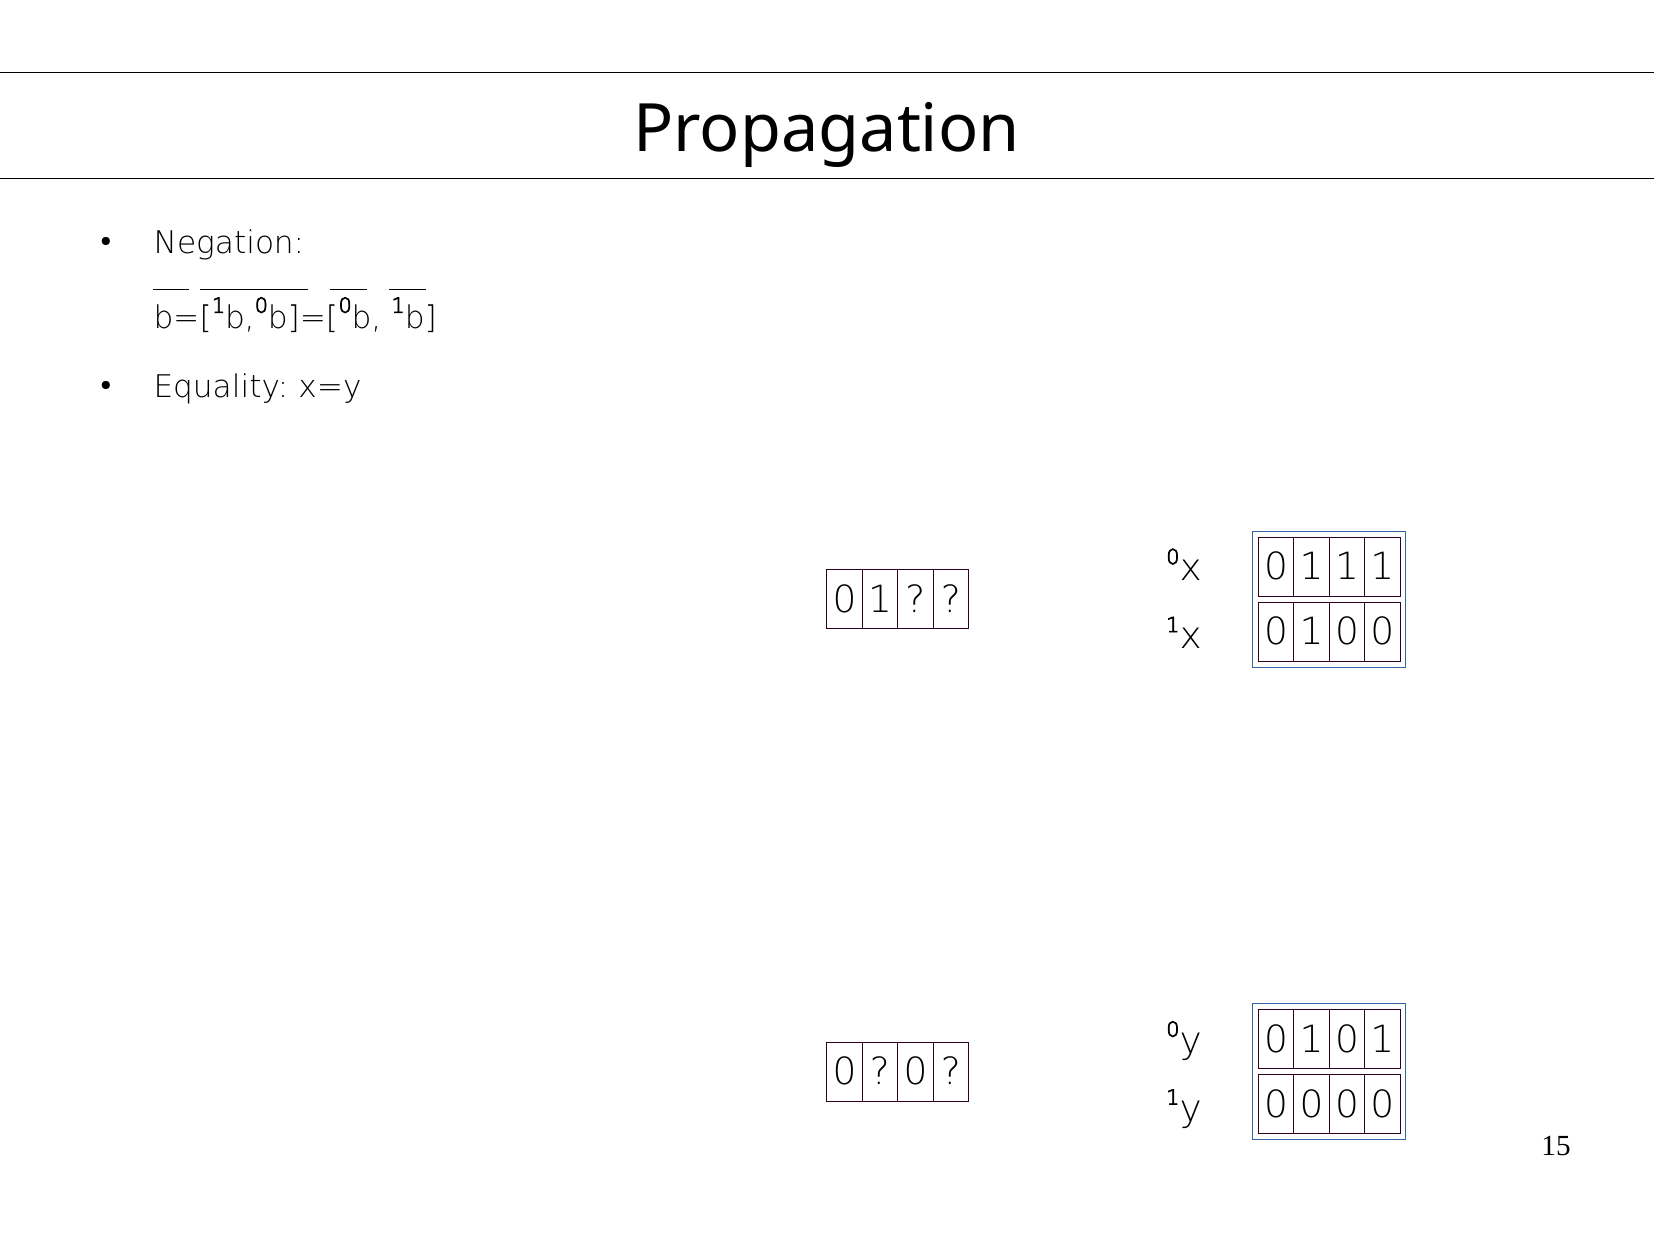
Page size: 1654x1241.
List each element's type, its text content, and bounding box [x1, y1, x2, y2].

text_box 0 [826, 569, 862, 629]
text_box 1 [862, 569, 897, 629]
text_box 0 [1258, 1009, 1293, 1069]
list Negation: b=[1b,0b]=[0b, 1b] Equality: x=y [82, 224, 1241, 1193]
text_box 1 [1329, 537, 1364, 597]
text_box 0 [1258, 602, 1293, 662]
text_box 1 [1293, 602, 1329, 662]
text_box 0 [1258, 537, 1293, 597]
text_box 1 [1364, 537, 1401, 597]
text_box 0 [1329, 1074, 1364, 1134]
text_box 0 [1329, 602, 1364, 662]
text_box ? [897, 569, 933, 629]
text_box 0y [1151, 1007, 1218, 1073]
text_box 0 [826, 1042, 862, 1102]
text_box ? [933, 569, 969, 629]
text_box 1y [1151, 1075, 1218, 1141]
text_box 1x [1151, 602, 1218, 668]
text_box 0 [1364, 602, 1401, 662]
text_box 0 [1329, 1009, 1364, 1069]
text_box Propagation [0, 72, 1654, 166]
text_box 0 [1364, 1074, 1401, 1134]
text_box 1 [1293, 537, 1329, 597]
text_box 1 [1293, 1009, 1329, 1069]
text_box ? [862, 1042, 897, 1102]
text_box 0 [1293, 1074, 1329, 1134]
text_box 0 [1258, 1074, 1293, 1134]
text_box 0 [897, 1042, 933, 1102]
text_box ? [933, 1042, 969, 1102]
text_box 0x [1151, 534, 1218, 600]
text_box 1 [1364, 1009, 1401, 1069]
